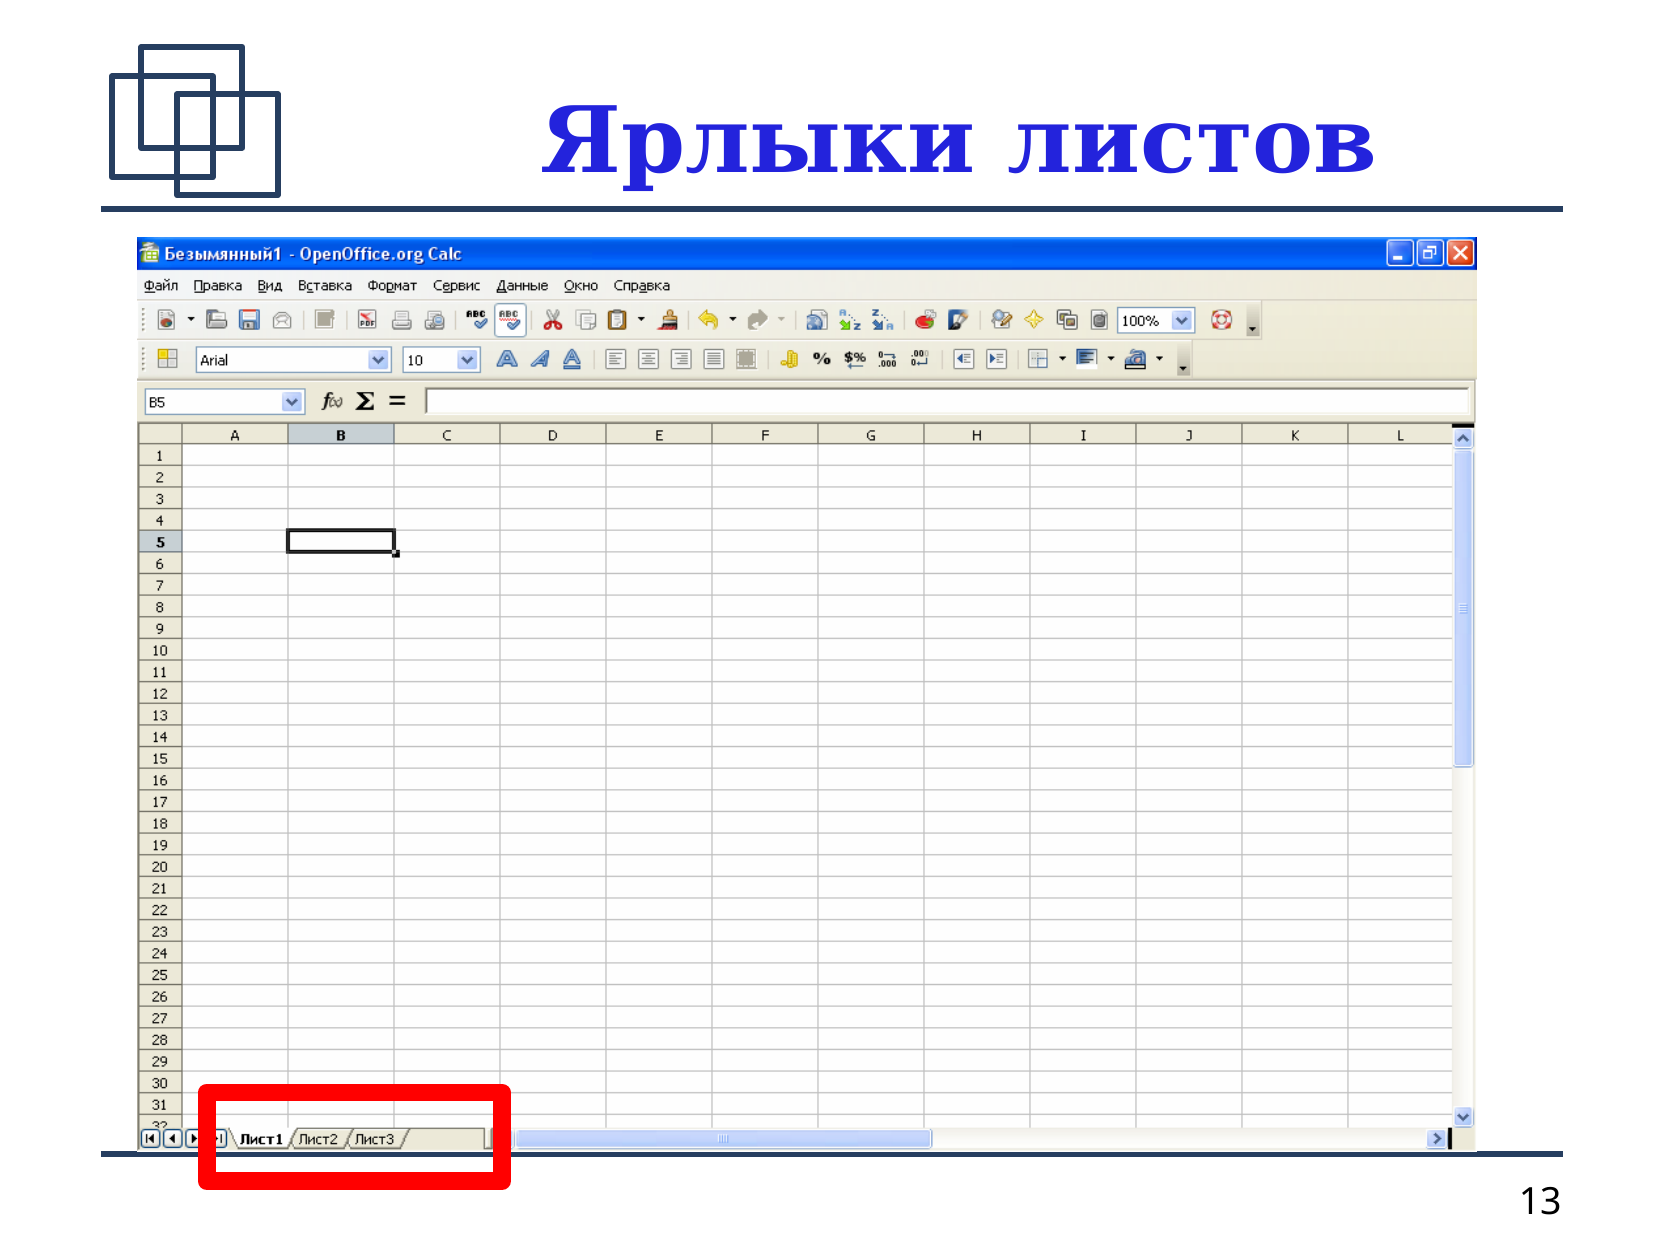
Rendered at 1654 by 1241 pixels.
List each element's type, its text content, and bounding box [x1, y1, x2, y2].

picture [216, 1101, 493, 1152]
picture [137, 237, 1477, 1152]
text_box Ярлыки листов [501, 88, 1418, 192]
